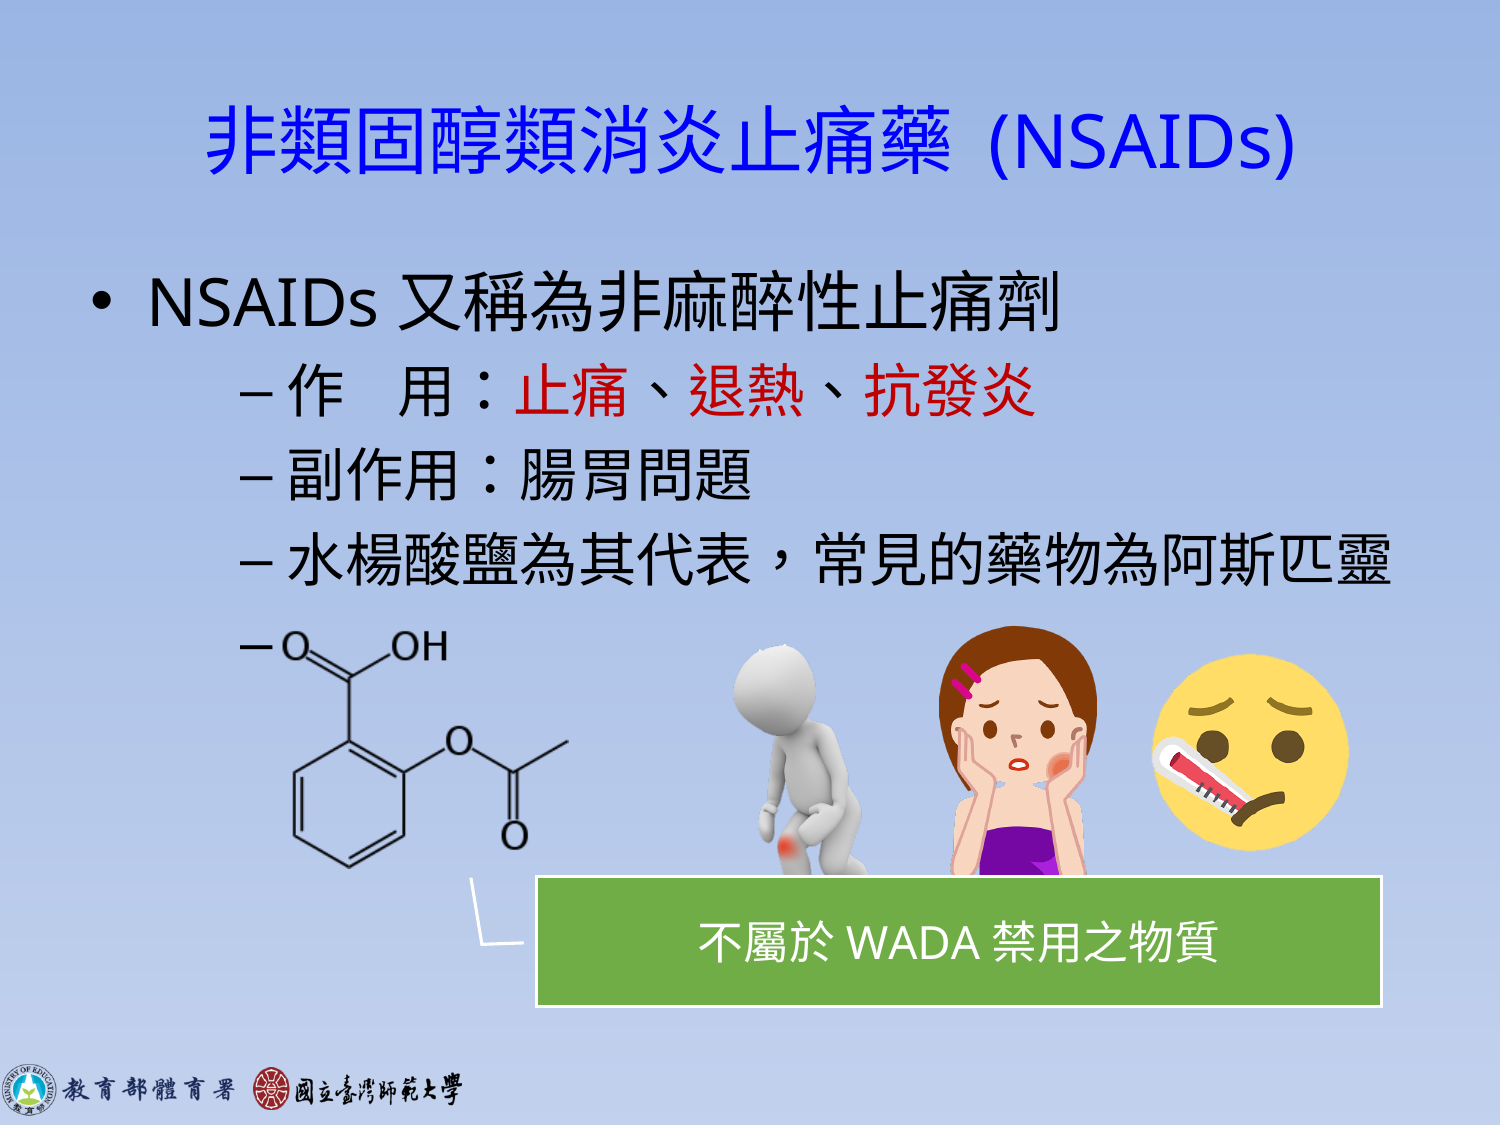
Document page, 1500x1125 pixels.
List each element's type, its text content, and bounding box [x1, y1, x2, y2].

list NSAIDs又稱為非麻醉性止痛劑 作 用：止痛、退熱、抗發炎 副作用：腸胃問題 水楊酸鹽為其代表，常見的藥物為阿斯匹靈 [75, 252, 1426, 995]
picture [277, 627, 569, 869]
title 非類固醇類消炎止痛藥 (NSAIDs) [75, 45, 1426, 233]
picture [1145, 647, 1355, 857]
text_box 不屬於WADA禁用之物質 [537, 876, 1381, 1006]
